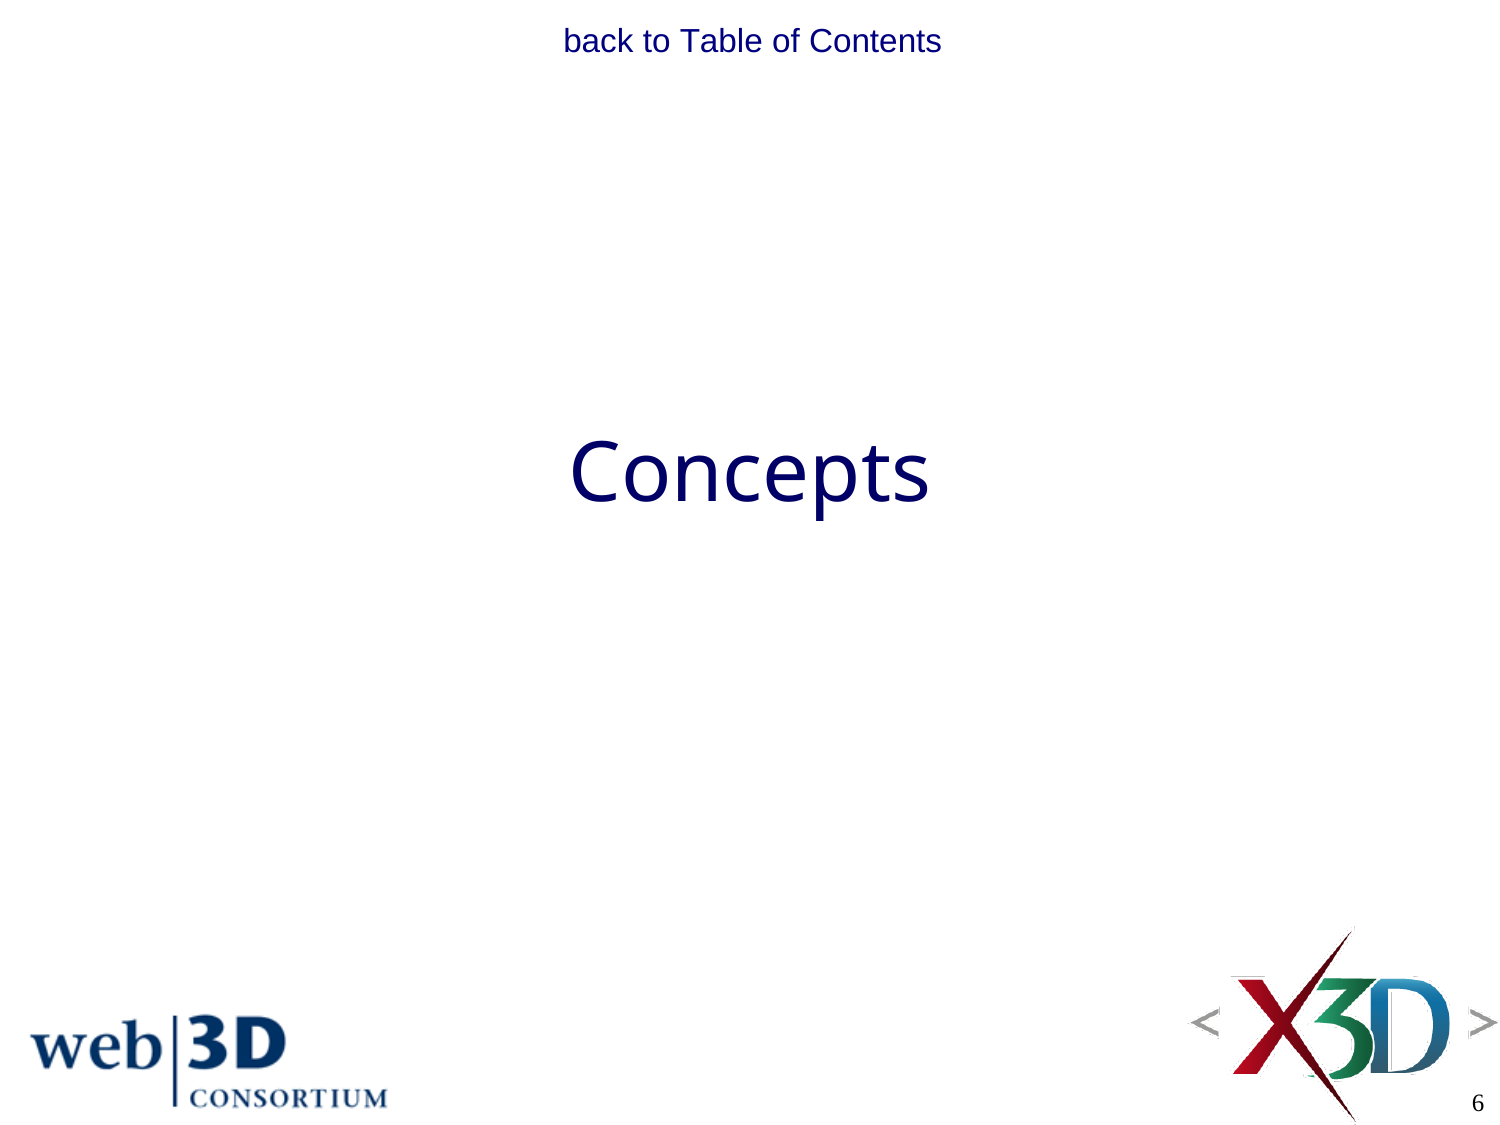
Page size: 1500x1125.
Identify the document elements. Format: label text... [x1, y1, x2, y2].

text_box back to Table of Contents [548, 14, 958, 68]
picture [12, 998, 413, 1118]
title Concepts [112, 374, 1388, 563]
picture [1187, 926, 1500, 1125]
